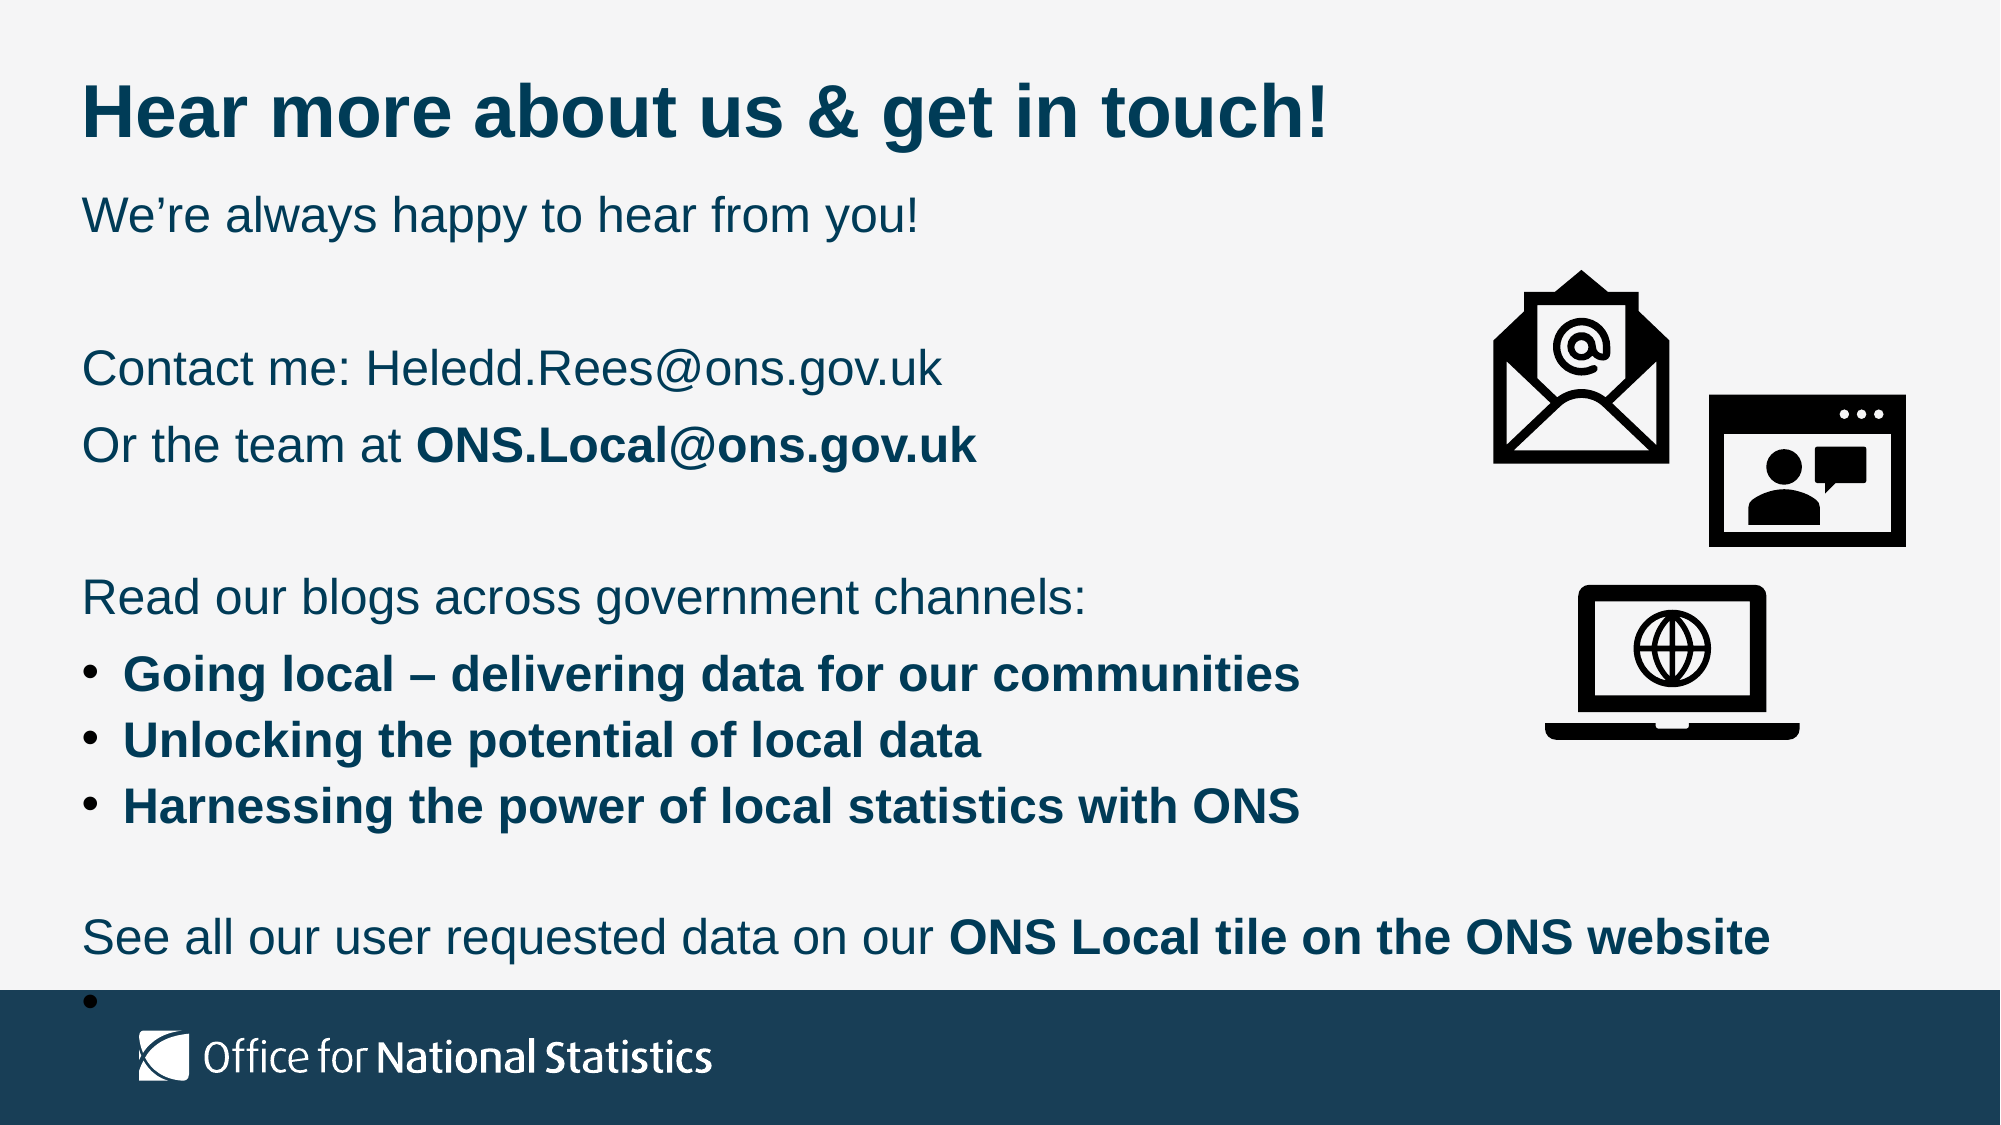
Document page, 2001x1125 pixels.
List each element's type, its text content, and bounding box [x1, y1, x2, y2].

title Hear more about us & get in touch! [81, 69, 1807, 156]
text_box We’re always happy to hear from you! Contact me: Heledd.Rees@ons.gov.uk Or the team at ONS.Local@ons.gov.uk Read our blogs across government channels: Going local – delivering data for our communities Unlocking the potential of local data Harnessing the power of local statistics with ONS See all our user requested data on our ONS Local tile on the ONS website [81, 176, 1927, 1035]
picture [1474, 259, 1927, 797]
